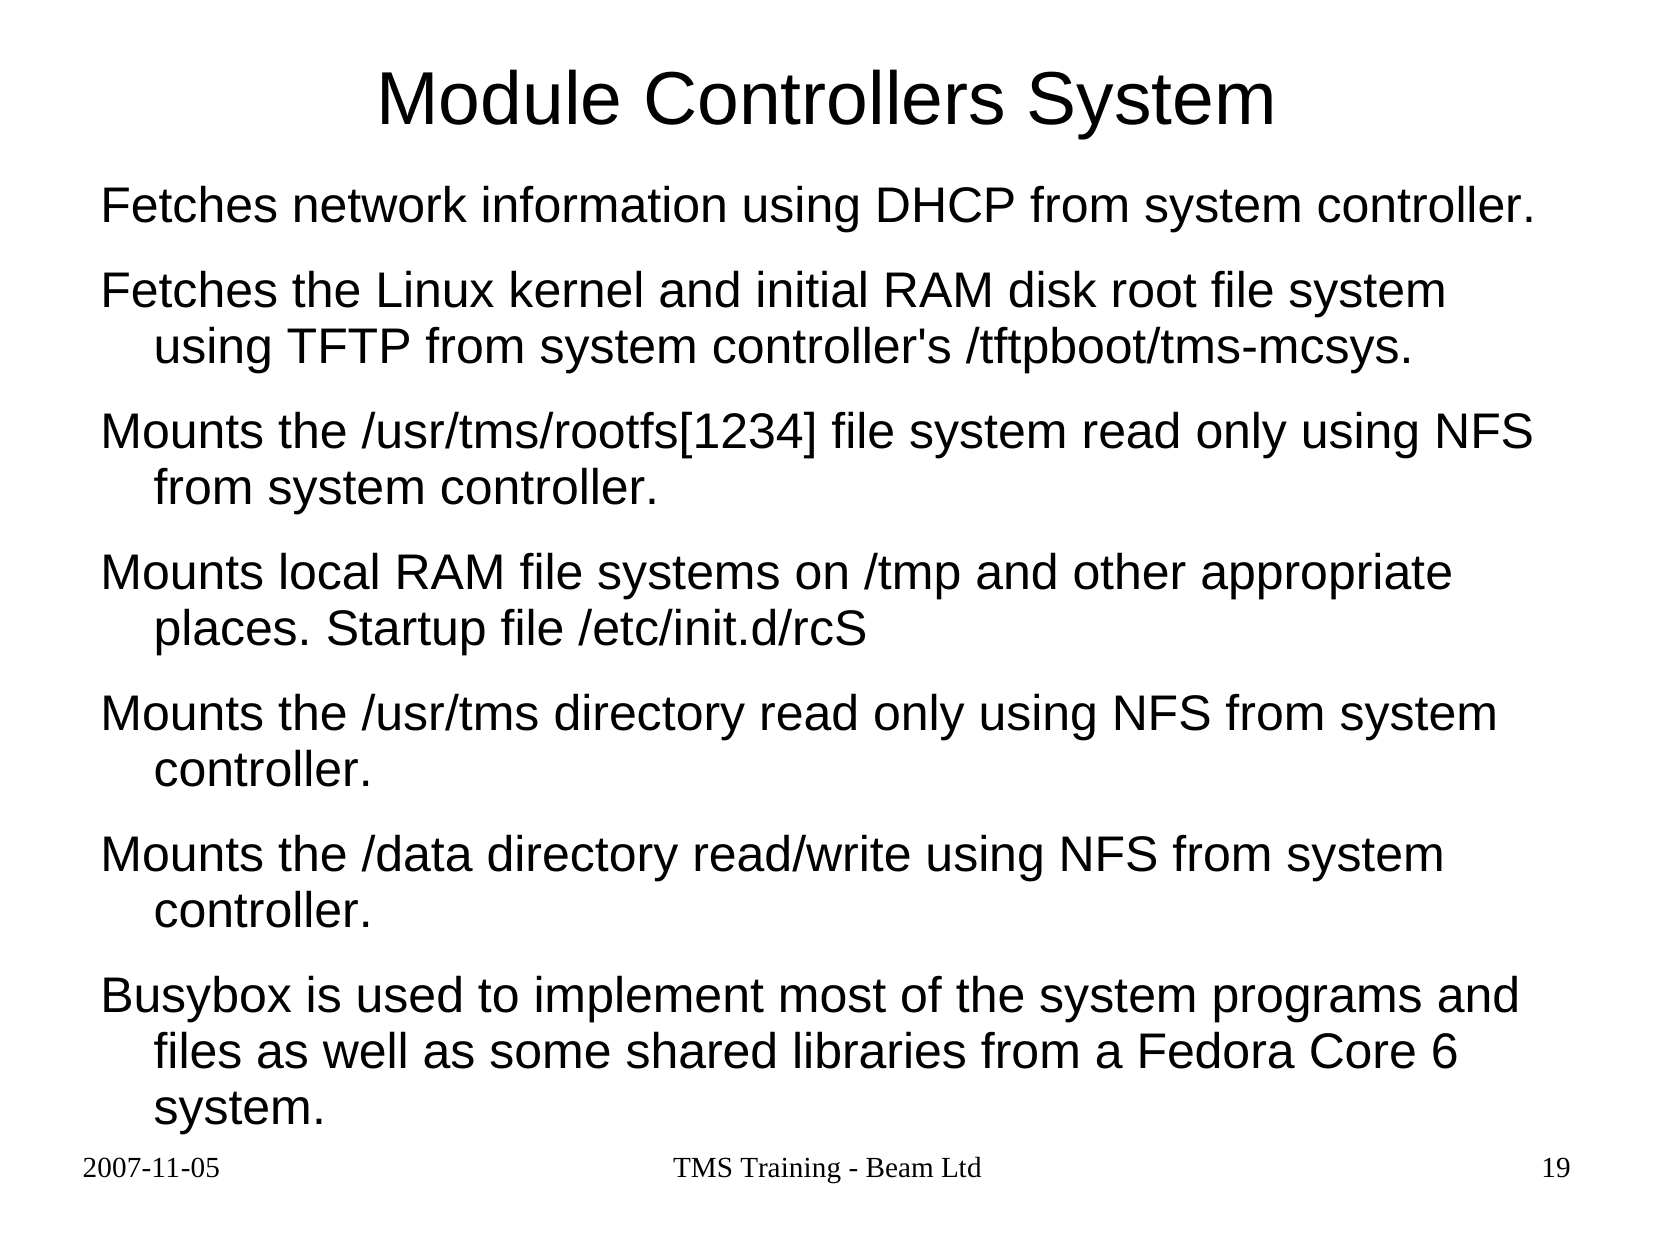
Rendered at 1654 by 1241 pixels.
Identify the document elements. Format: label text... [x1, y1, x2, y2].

title Module Controllers System [82, 49, 1571, 148]
list Fetches network information using DHCP from system controller. Fetches the Linux kernel and initial RAM disk root file system using TFTP from system controller's /tftpboot/tms-mcsys. Mounts the /usr/tms/rootfs[1234] file system read only using NFS from system controller. Mounts local RAM file systems on /tmp and other appropriate places. Startup file /etc/init.d/rcS Mounts the /usr/tms directory read only using NFS from system controller. Mounts the /data directory read/write using NFS from system controller. Busybox is used to implement most of the system programs and files as well as some shared libraries from a Fedora Core 6 system. [82, 177, 1571, 1135]
